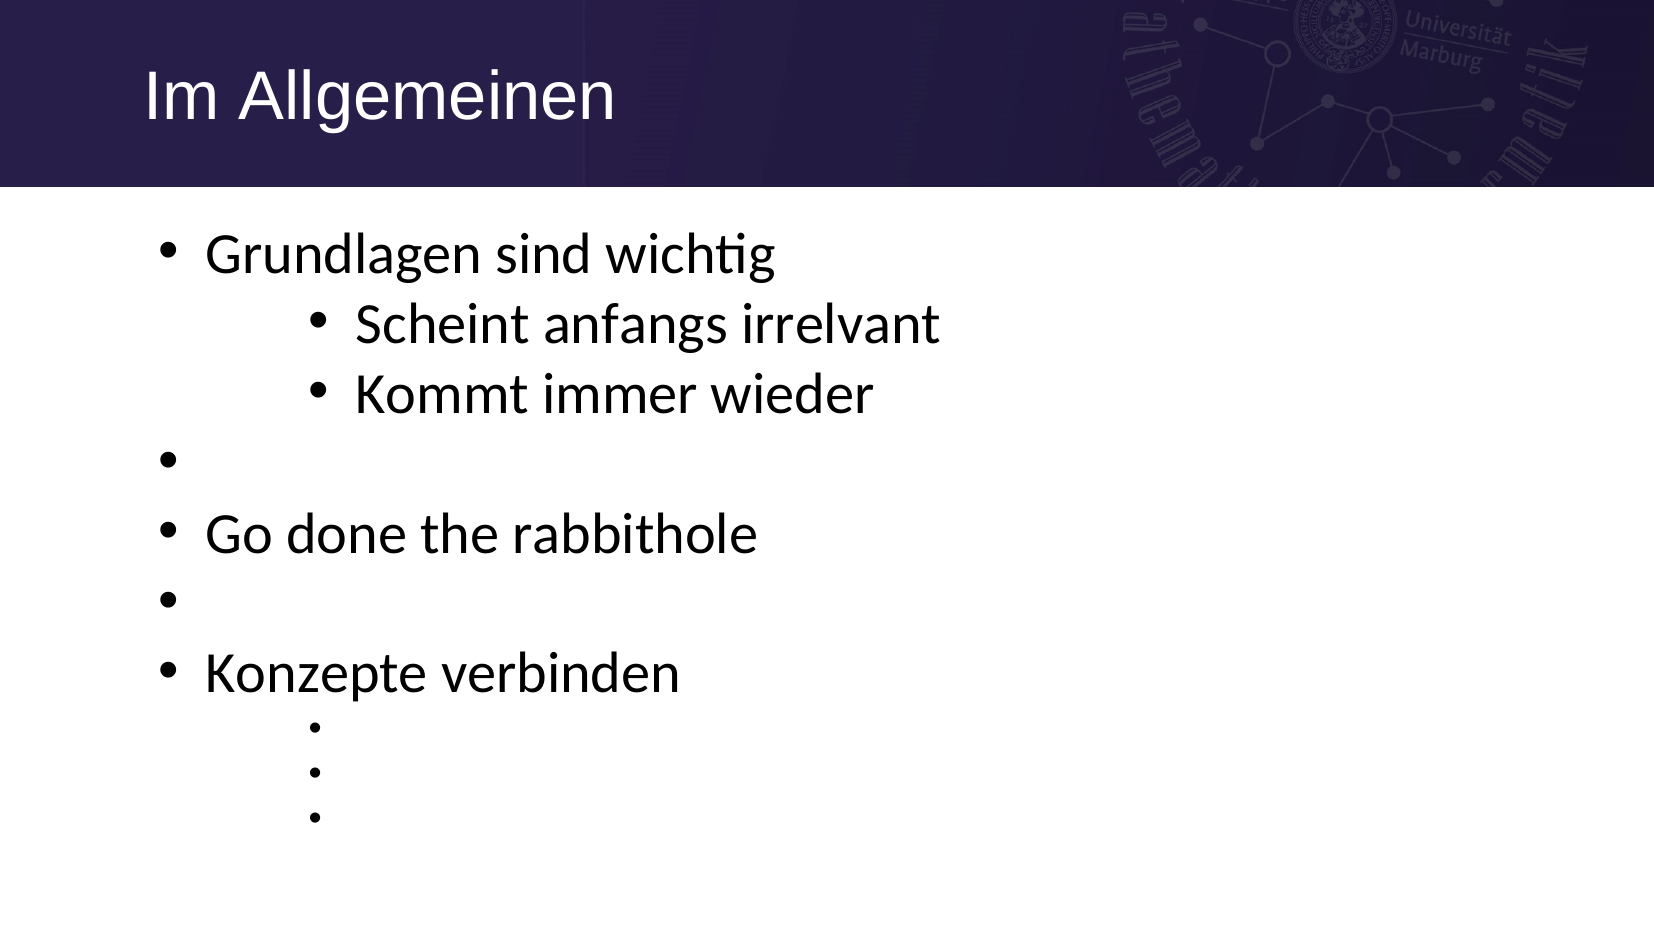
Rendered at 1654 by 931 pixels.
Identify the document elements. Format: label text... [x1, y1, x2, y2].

text_box Grundlagen sind wichtig Scheint anfangs irrelvant Kommt immer wieder Go done the rabbithole Konzepte verbinden [143, 207, 1570, 854]
picture [0, 0, 1654, 187]
text_box Im Allgemeinen [143, 14, 1260, 170]
